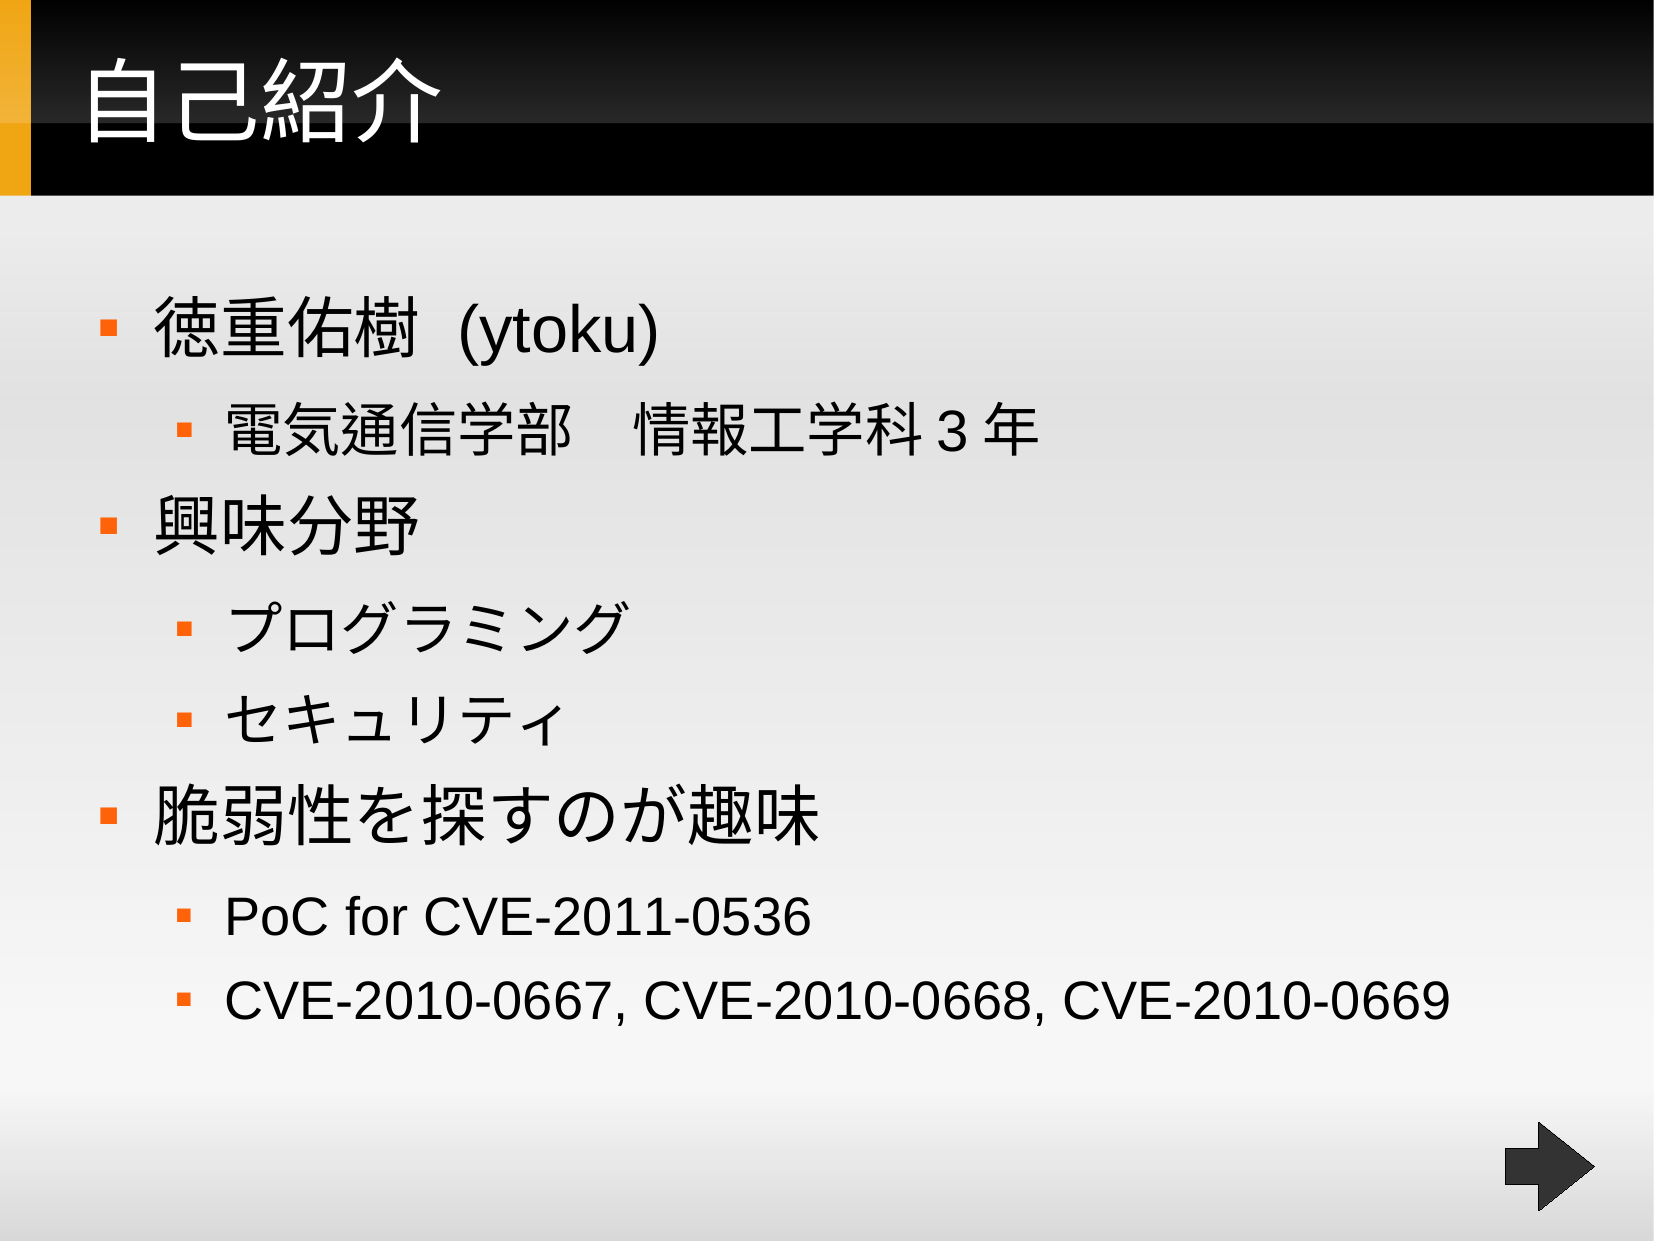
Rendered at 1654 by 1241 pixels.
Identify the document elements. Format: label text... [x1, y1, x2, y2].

list 徳重佑樹 (ytoku) 電気通信学部 情報工学科3年 興味分野 プログラミング セキュリティ 脆弱性を探すのが趣味 PoC for CVE-2011-0536 CVE-2010-0667, CVE-2010-0668, CVE-2010-0669 [82, 290, 1571, 1109]
picture [0, 0, 1654, 1241]
text_box [1505, 1122, 1595, 1211]
title 自己紹介 [76, 0, 1565, 208]
